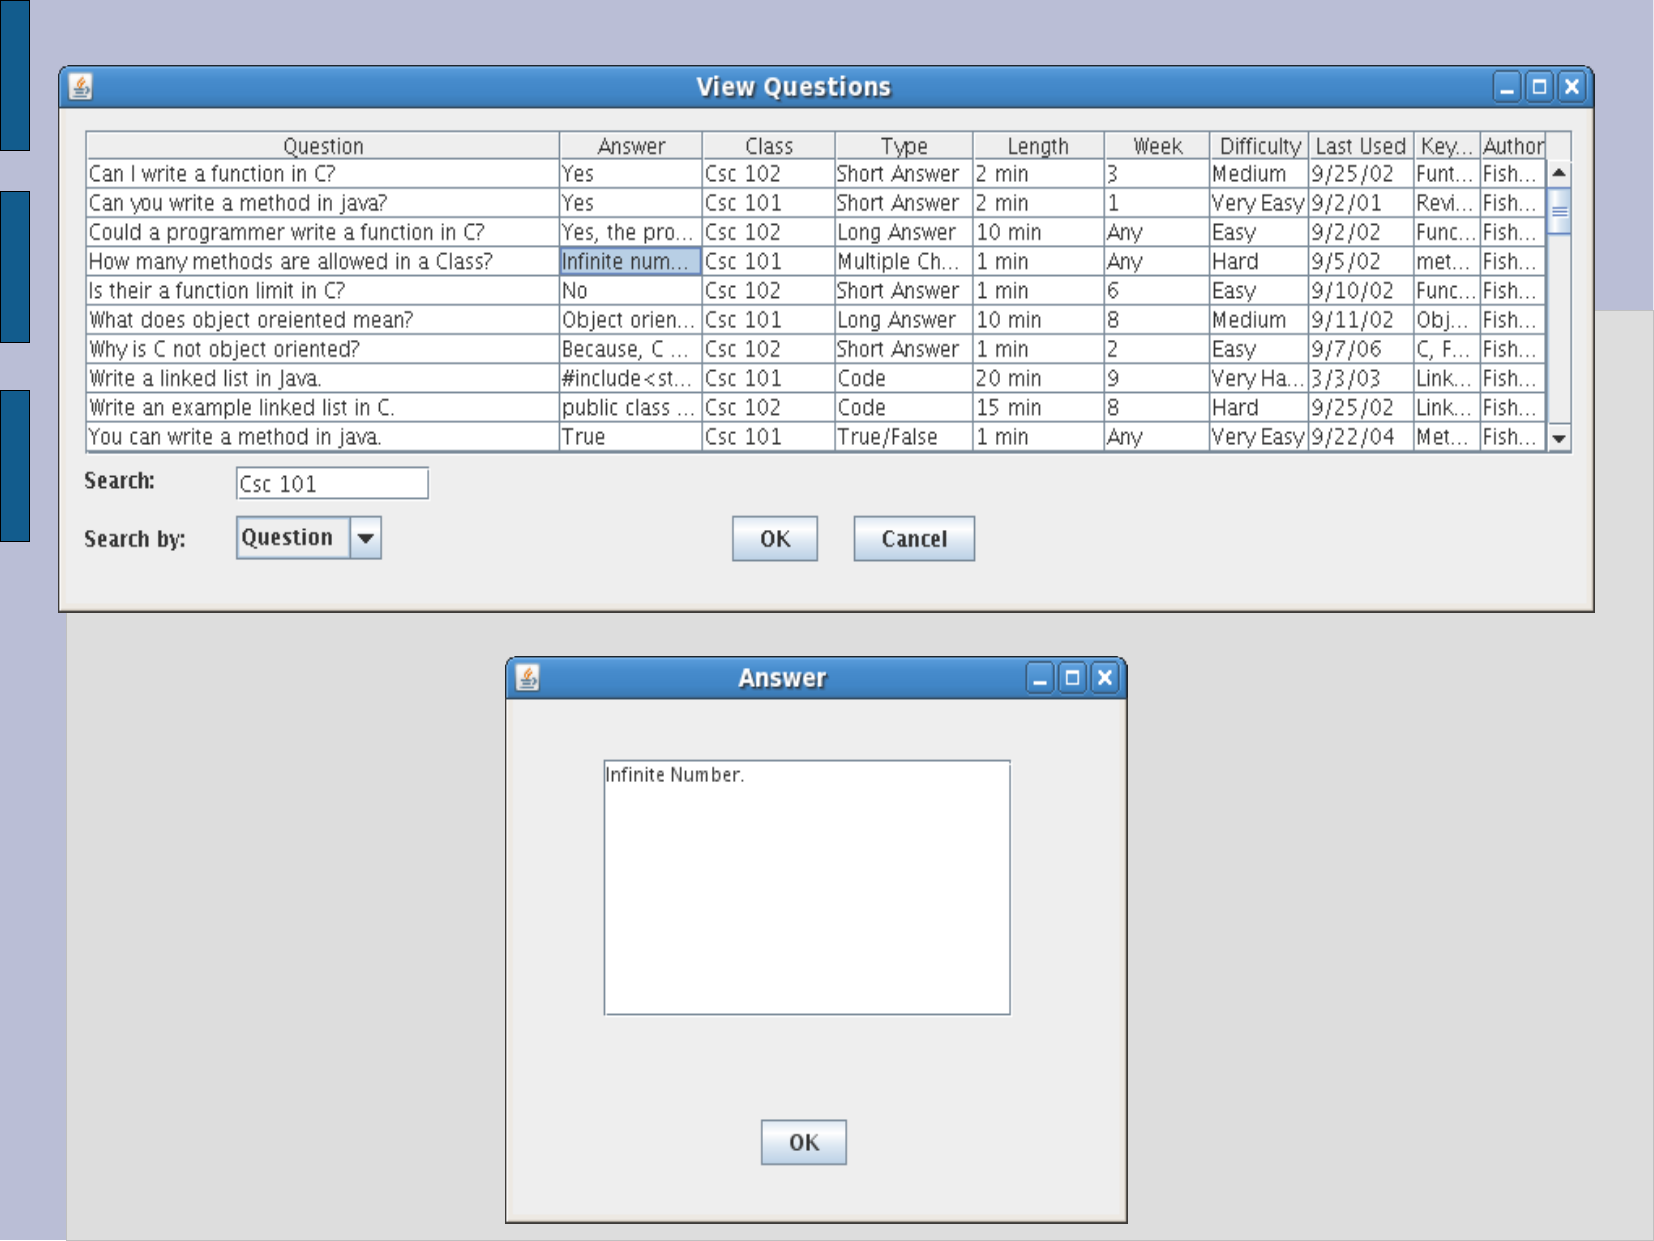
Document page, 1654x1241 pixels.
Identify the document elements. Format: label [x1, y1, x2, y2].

picture [505, 656, 1128, 1224]
picture [58, 65, 1595, 613]
